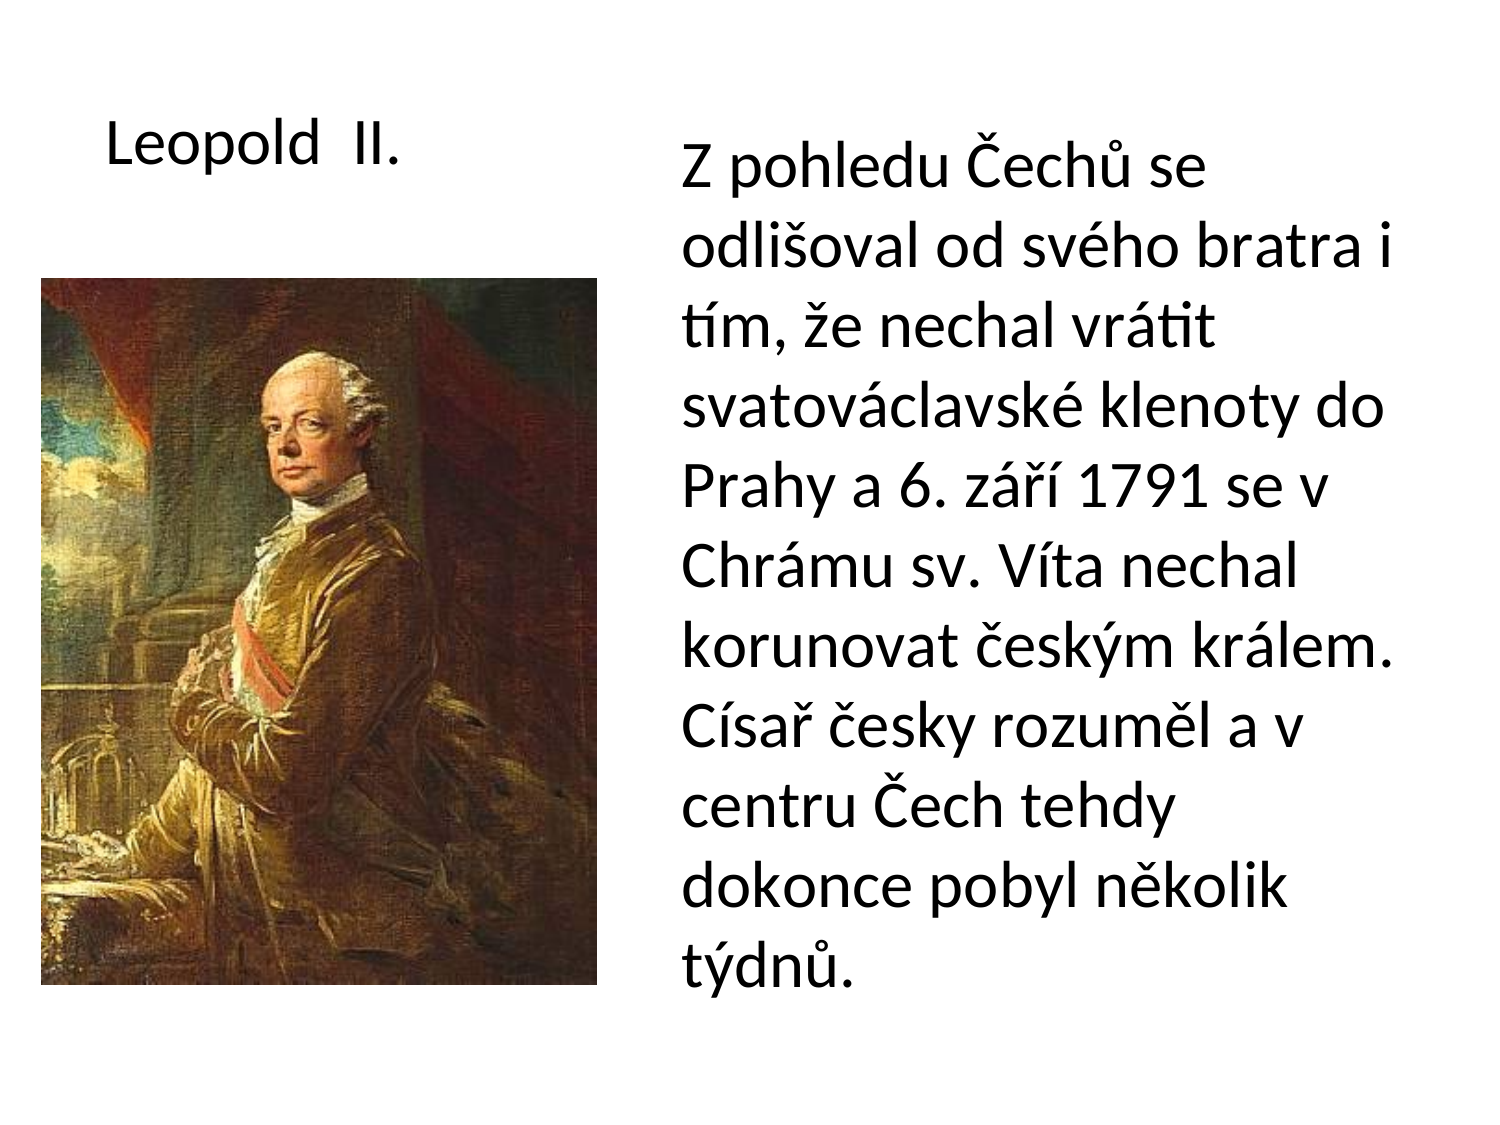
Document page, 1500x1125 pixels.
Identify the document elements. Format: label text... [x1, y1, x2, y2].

text_box Z pohledu Čechů se odlišoval od svého bratra i tím, že nechal vrátit svatováclavské klenoty do Prahy a 6. září 1791 se v Chrámu sv. Víta nechal korunovat českým králem. Císař česky rozuměl a v centru Čech tehdy dokonce pobyl několik týdnů. [667, 113, 1418, 1009]
picture [41, 278, 597, 985]
text_box Leopold II. [90, 90, 418, 186]
